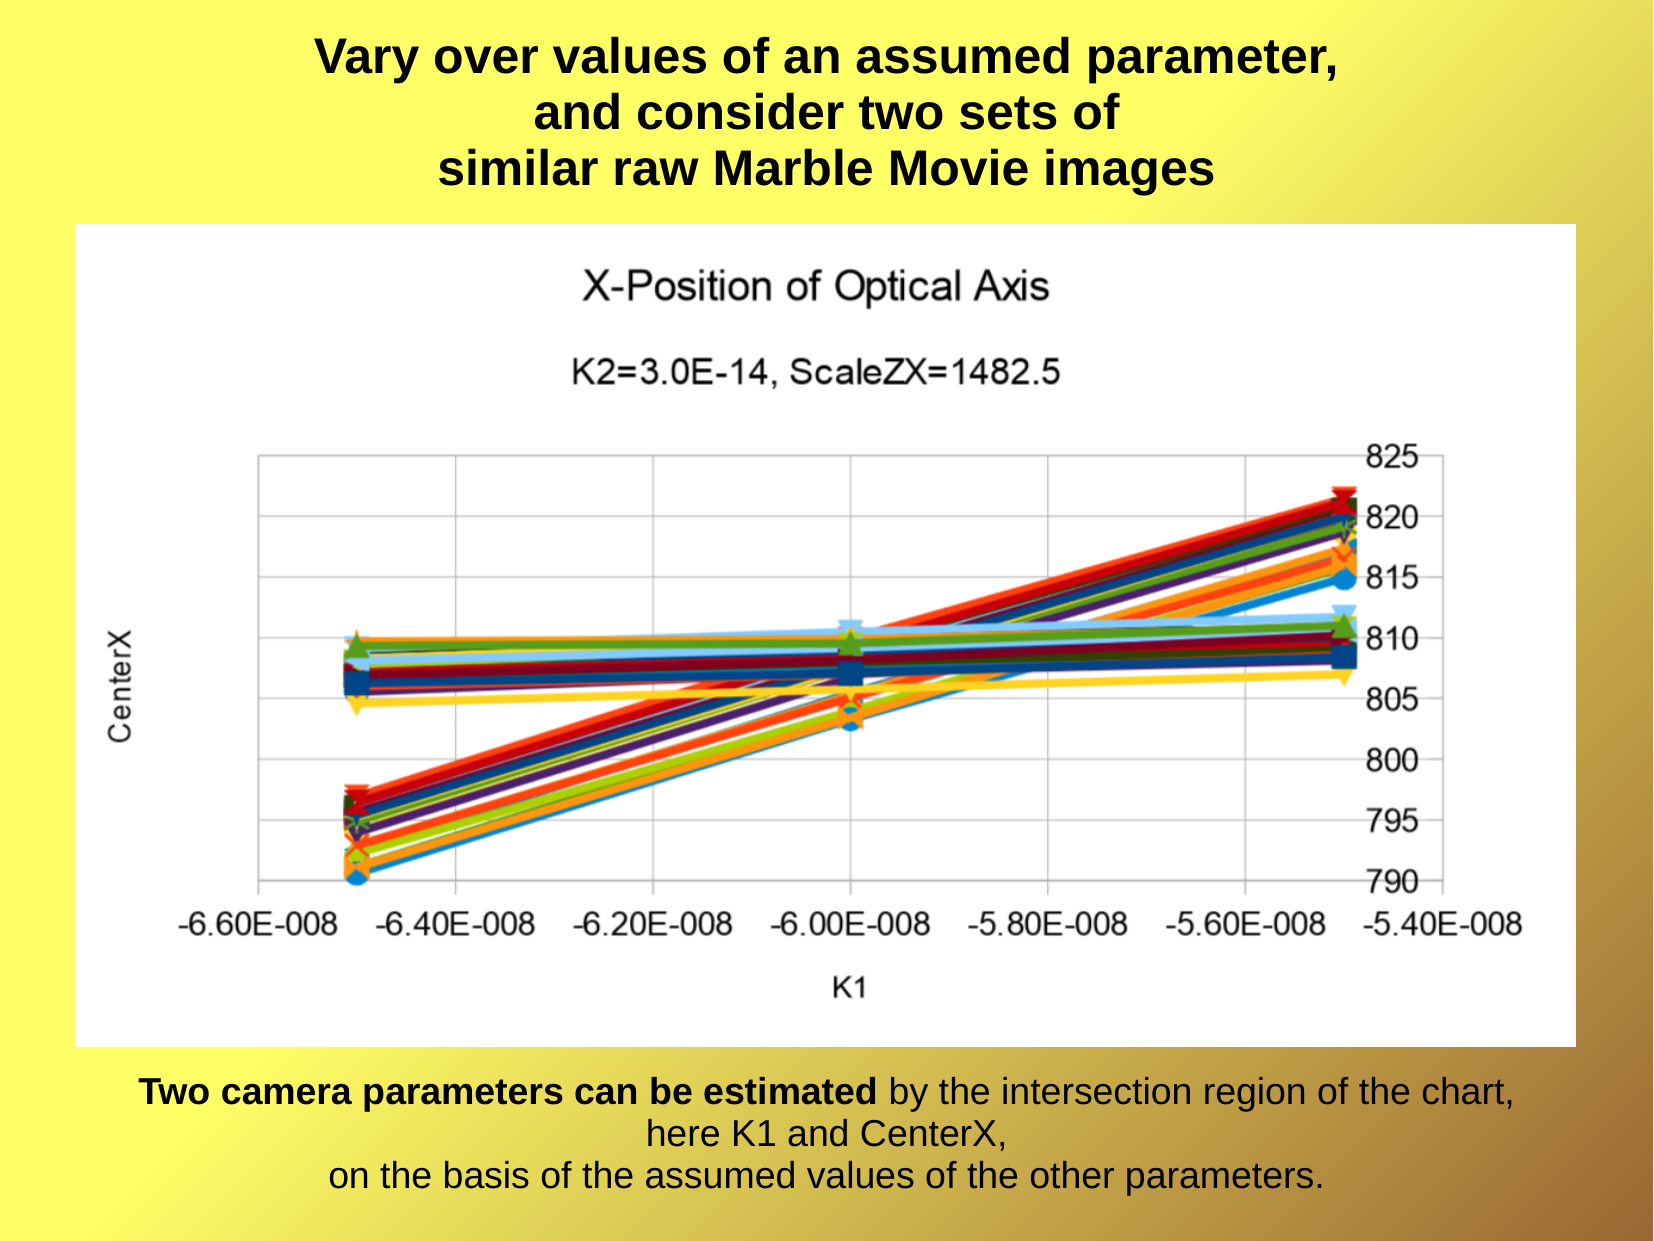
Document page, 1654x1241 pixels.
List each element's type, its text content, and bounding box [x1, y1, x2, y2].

text_box Two camera parameters can be estimated by the intersection region of the chart, here K1 and CenterX, on the basis of the assumed values of the other parameters. [88, 1062, 1565, 1241]
text_box Vary over values of an assumed parameter, and consider two sets of similar raw Marble Movie images [88, 20, 1565, 207]
picture [75, 224, 1576, 1047]
